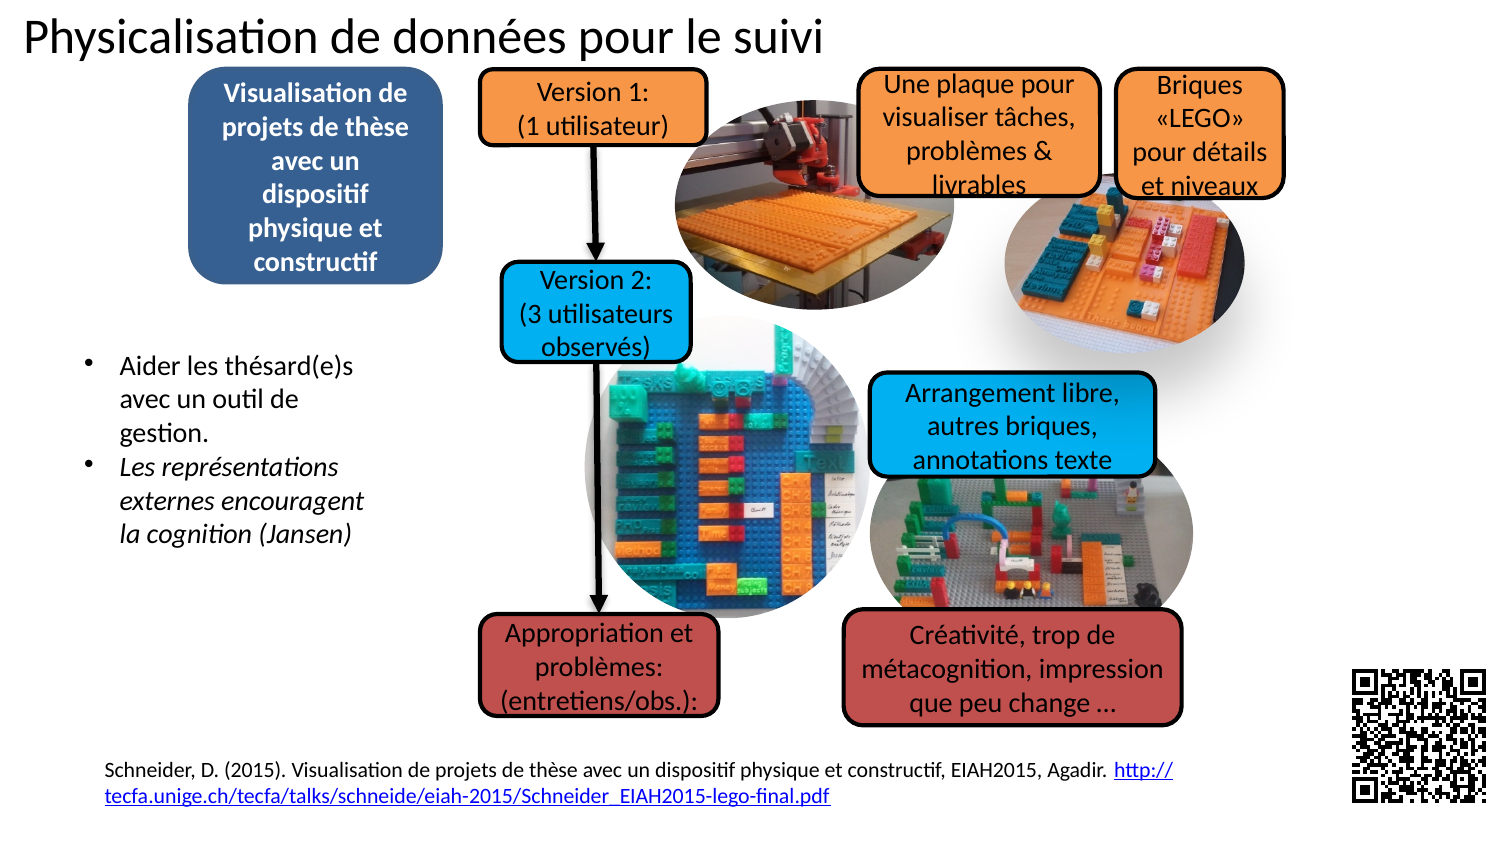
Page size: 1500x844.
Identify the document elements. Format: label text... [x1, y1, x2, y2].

text_box Arrangement libre, autres briques, annotations texte [869, 372, 1156, 477]
text_box [869, 456, 1194, 609]
text_box [600, 315, 870, 619]
text_box [674, 100, 955, 310]
text_box Briques «LEGO» pour détails et niveaux [1115, 71, 1284, 199]
text_box [1004, 173, 1245, 354]
text_box Une plaque pour visualiser tâches, problèmes & livrables [858, 71, 1101, 197]
text_box Appropriation et problèmes: (entretiens/obs.): [479, 613, 719, 716]
text_box Visualisation de projets de thèse avec un dispositif physique et constructif [190, 71, 441, 283]
picture [1352, 669, 1487, 804]
text_box Créativité, trop de métacognition, impression que peu change … [843, 609, 1182, 726]
text_box Version 1: (1 utilisateur) [480, 71, 707, 146]
title Physicalisation de données pour le suivi [8, 2, 1284, 71]
text_box Schneider, D. (2015). Visualisation de projets de thèse avec un dispositif physique et constructif, EIAH2015, Agadir. http://tecfa.unige.ch/tecfa/talks/schneide/eiah-2015/Schneider_EIAH2015-lego-final.pdf [89, 747, 1203, 816]
text_box Version 2: (3 utilisateurs observés) [501, 261, 691, 363]
text_box Aider les thésard(e)s avec un outil de gestion. Les représentations externes encouragent la cognition (Jansen) [69, 339, 384, 591]
text_box [584, 415, 594, 521]
